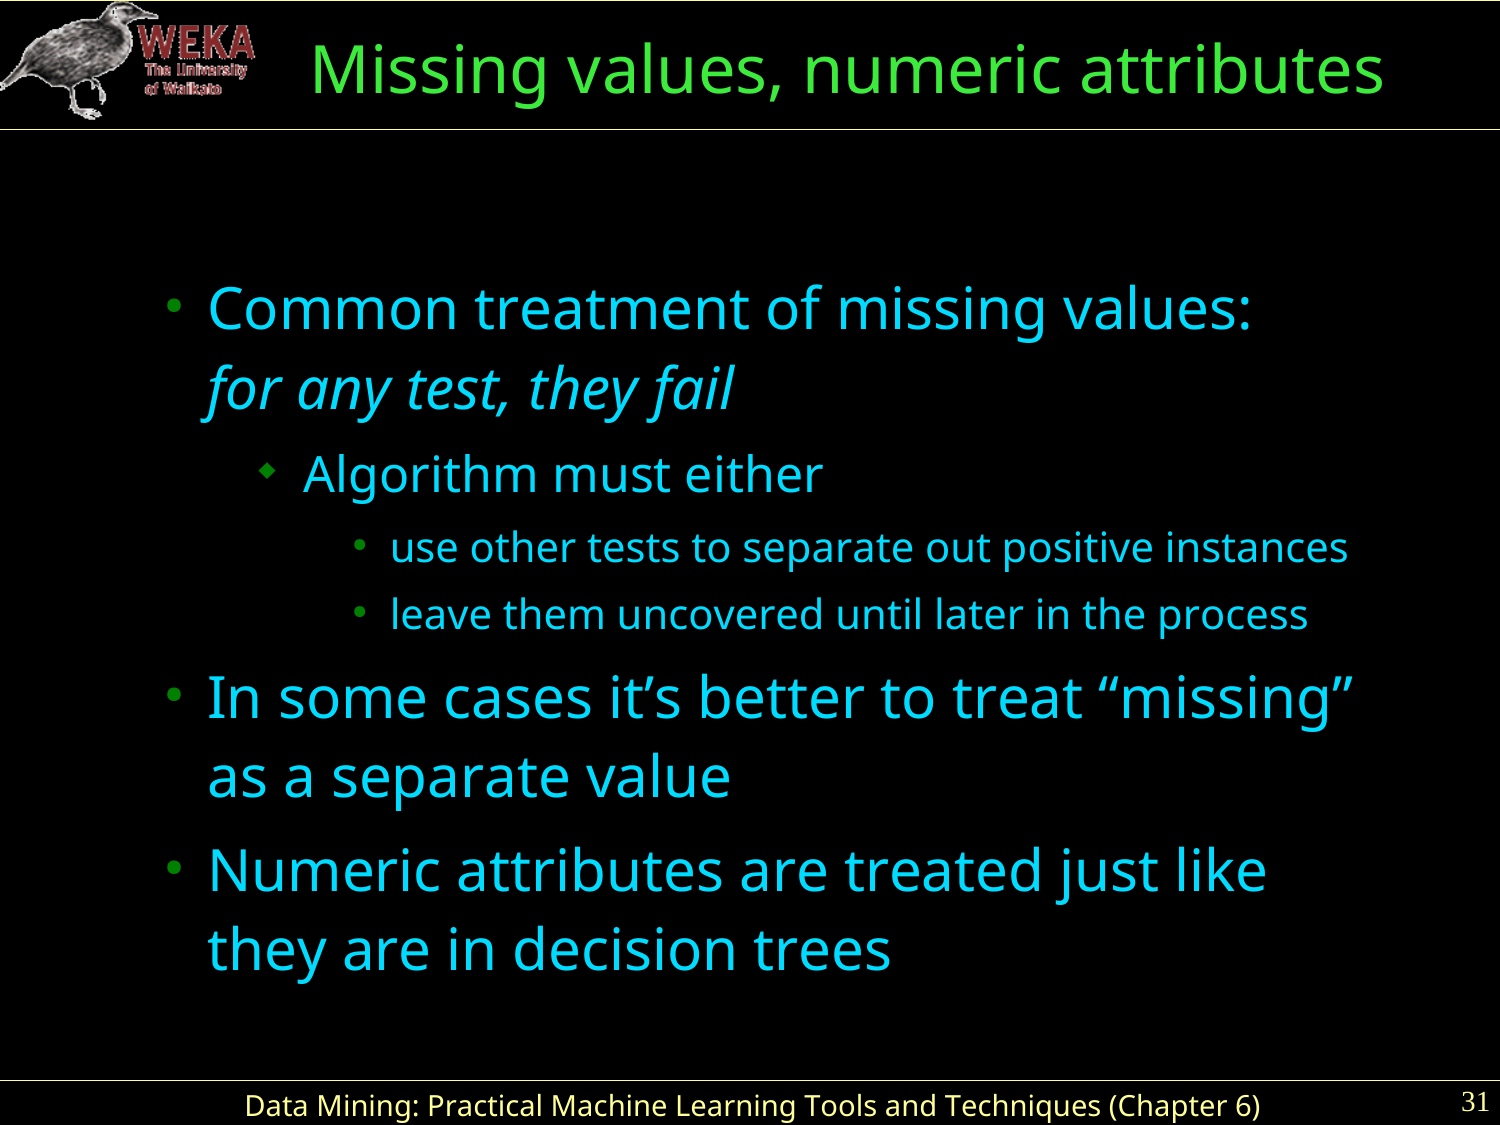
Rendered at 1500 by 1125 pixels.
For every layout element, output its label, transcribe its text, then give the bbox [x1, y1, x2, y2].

title Missing values, numeric attributes [295, 0, 1500, 148]
picture [0, 1, 266, 129]
list Common treatment of missing values: for any test, they fail Algorithm must either use other tests to separate out positive instances leave them uncovered until later in the process In some cases it’s better to treat “missing” as a separate value Numeric attributes are treated just like they are in decision trees [149, 260, 1388, 936]
